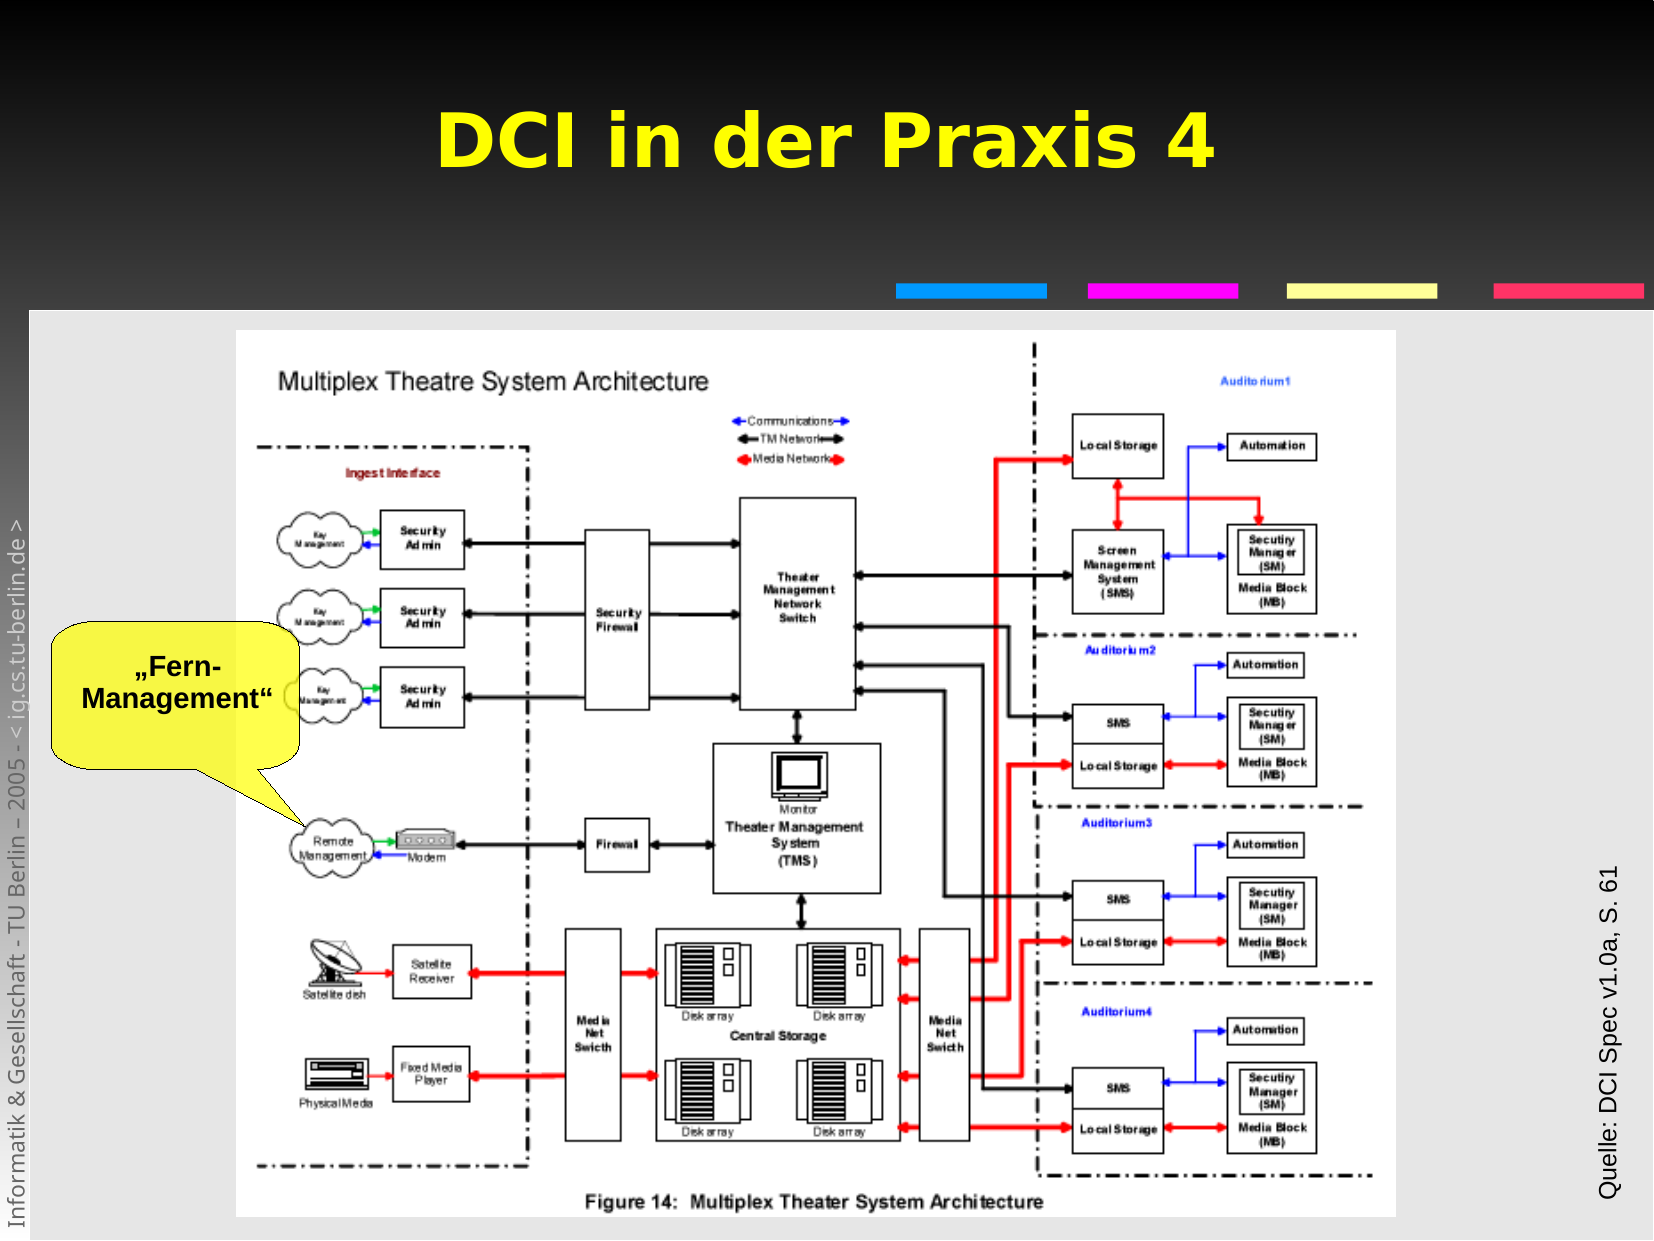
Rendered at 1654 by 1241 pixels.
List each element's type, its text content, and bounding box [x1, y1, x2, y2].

text_box [51, 621, 306, 827]
text_box Quelle: DCI Spec v1.0a, S. 61 [1593, 865, 1623, 1201]
title DCI in der Praxis 4 [88, 37, 1565, 246]
text_box „Fern- Management“ [81, 649, 275, 717]
picture [236, 330, 1396, 1217]
